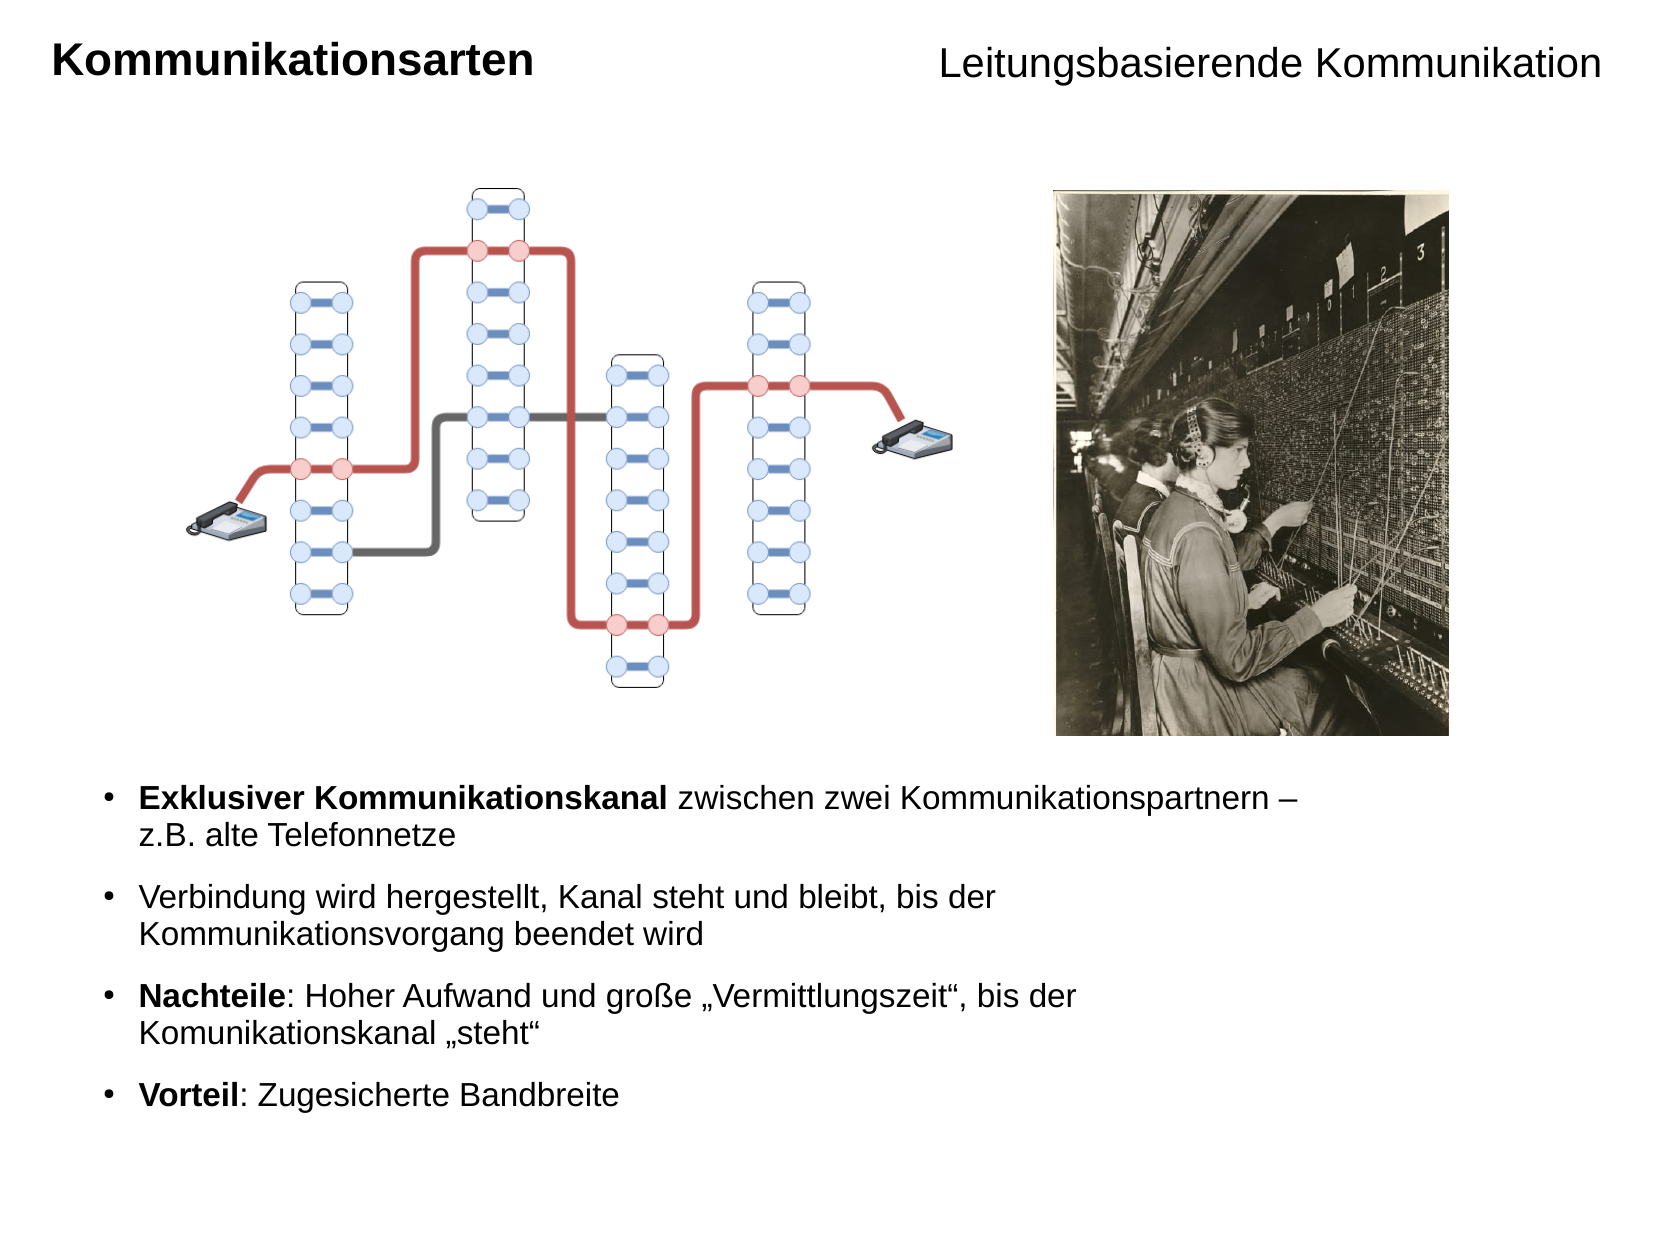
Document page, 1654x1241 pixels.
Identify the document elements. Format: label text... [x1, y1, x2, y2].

picture [186, 188, 953, 689]
text_box Leitungsbasierende Kommunikation [904, 31, 1618, 96]
text_box Kommunikationsarten [36, 26, 550, 93]
text_box Exklusiver Kommunikationskanal zwischen zwei Kommunikationspartnern – z.B. alte Telefonnetze Verbindung wird hergestellt, Kanal steht und bleibt, bis der Kommunikationsvorgang beendet wird Nachteile: Hoher Aufwand und große „Vermittlungszeit“, bis der Komunikationskanal „steht“ Vorteil: Zugesicherte Bandbreite [88, 772, 1341, 1121]
picture [1053, 190, 1449, 736]
